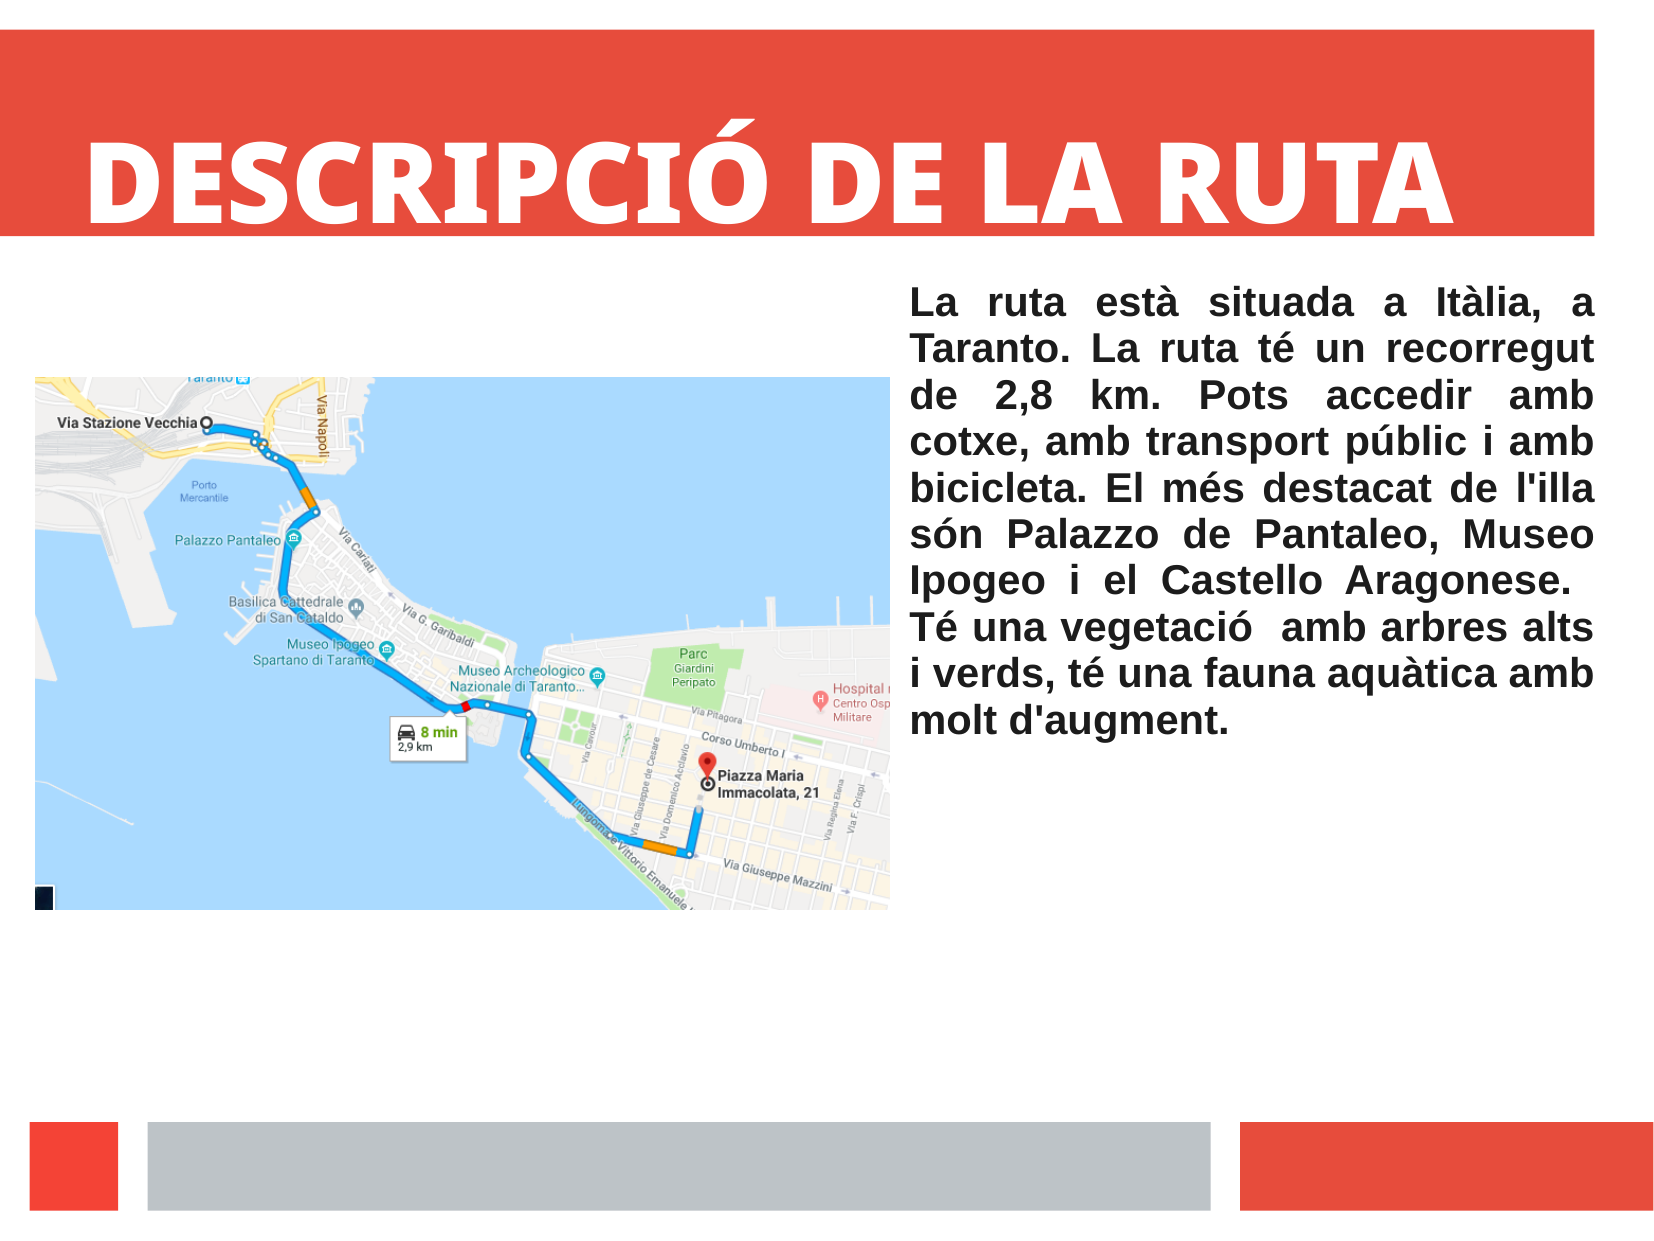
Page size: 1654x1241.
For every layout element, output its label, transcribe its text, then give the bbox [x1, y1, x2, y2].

list La ruta està situada a Itàlia, a Taranto. La ruta té un recorregut de 2,8 km. Pots accedir amb cotxe, amb transport públic i amb bicicleta. El més destacat de l'illa són Palazzo de Pantaleo, Museo Ipogeo i el Castello Aragonese. Té una vegetació amb arbres alts i verds, té una fauna aquàtica amb molt d'augment. [909, 278, 1596, 945]
picture [35, 377, 890, 910]
title DESCRIPCIÓ DE LA RUTA [82, 49, 1571, 257]
